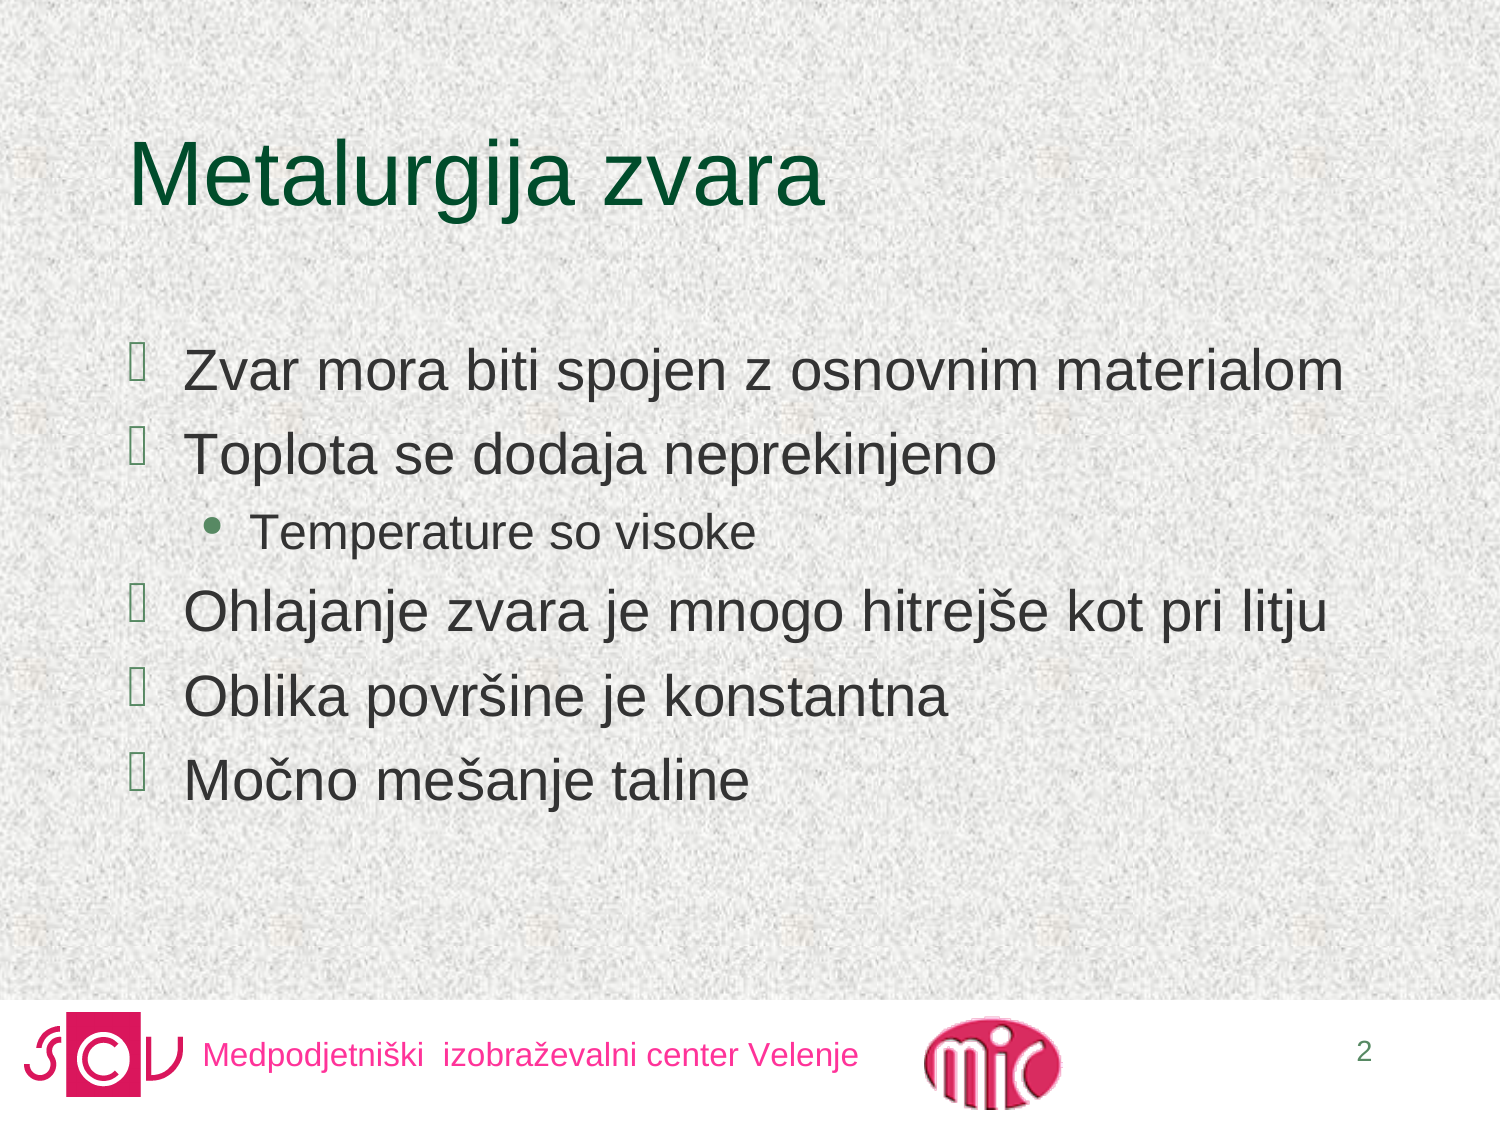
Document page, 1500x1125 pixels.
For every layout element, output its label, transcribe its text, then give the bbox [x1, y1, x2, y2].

text_box <number> [1074, 1025, 1388, 1101]
title Metalurgija zvara [112, 74, 1388, 263]
picture [0, 0, 1500, 999]
picture [24, 1012, 183, 1097]
picture [924, 1012, 1063, 1110]
list Zvar mora biti spojen z osnovnim materialom Toplota se dodaja neprekinjeno Temperature so visoke Ohlajanje zvara je mnogo hitrejše kot pri litju Oblika površine je konstantna Močno mešanje taline [112, 324, 1388, 1001]
